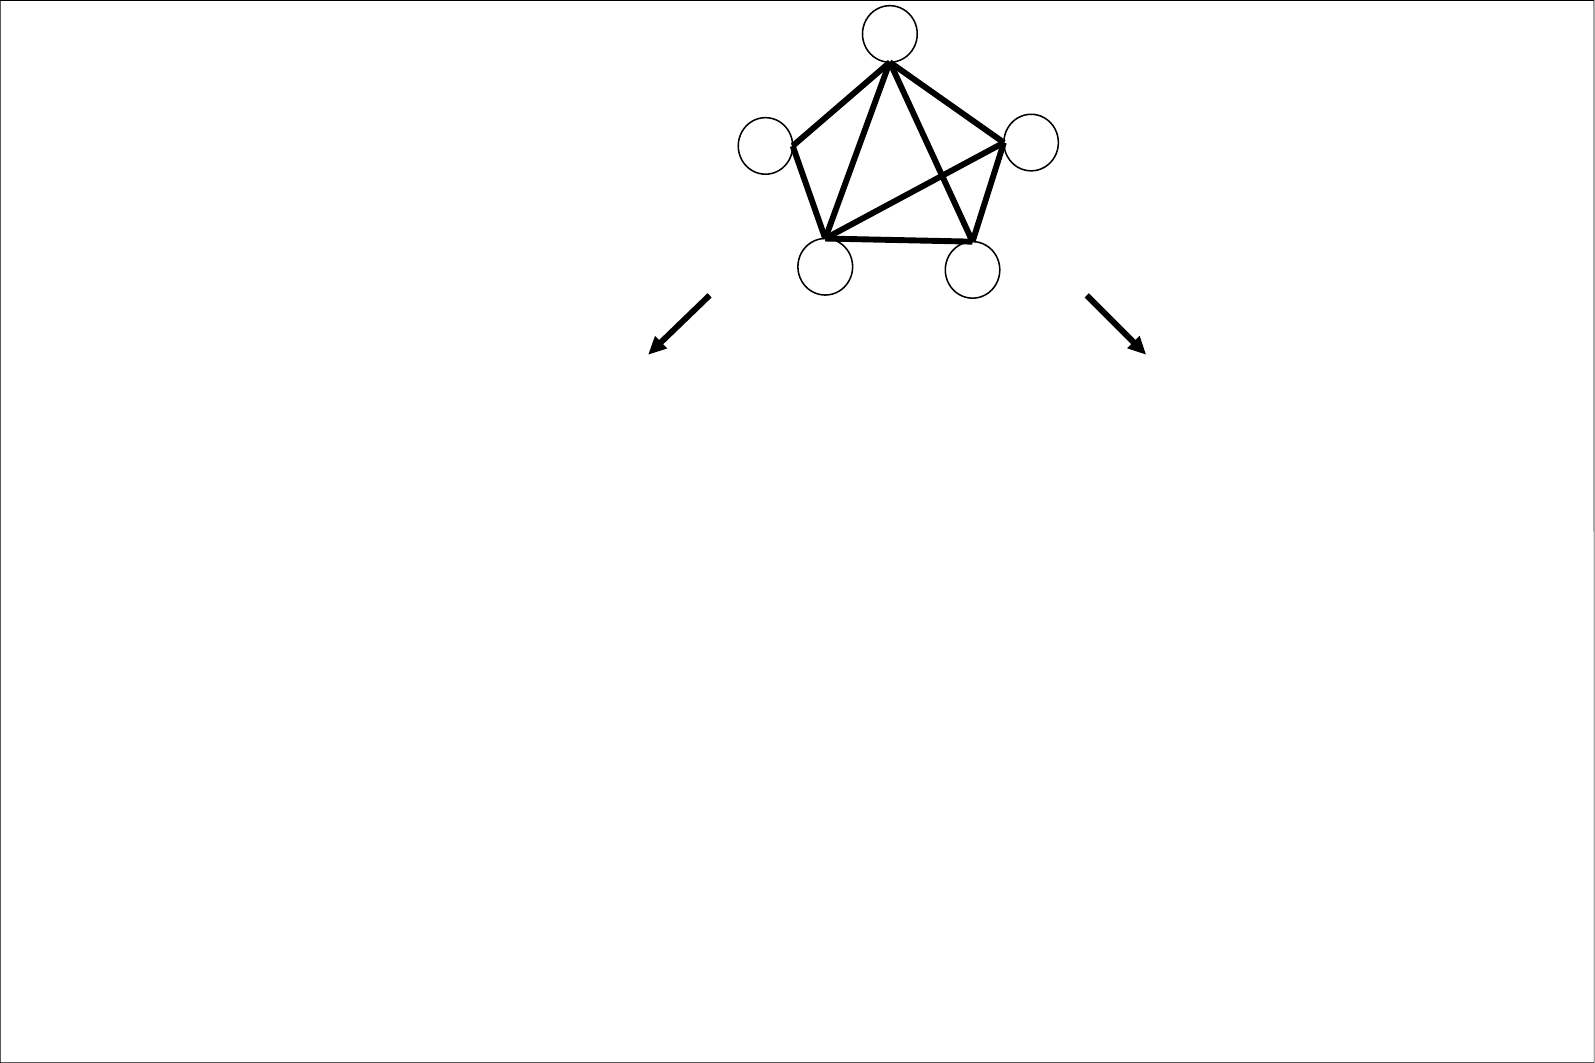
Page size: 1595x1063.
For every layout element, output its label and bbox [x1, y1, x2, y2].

text_box [945, 241, 1000, 299]
text_box [1004, 114, 1059, 171]
text_box [738, 117, 793, 175]
text_box [862, 5, 918, 62]
text_box [797, 238, 853, 296]
